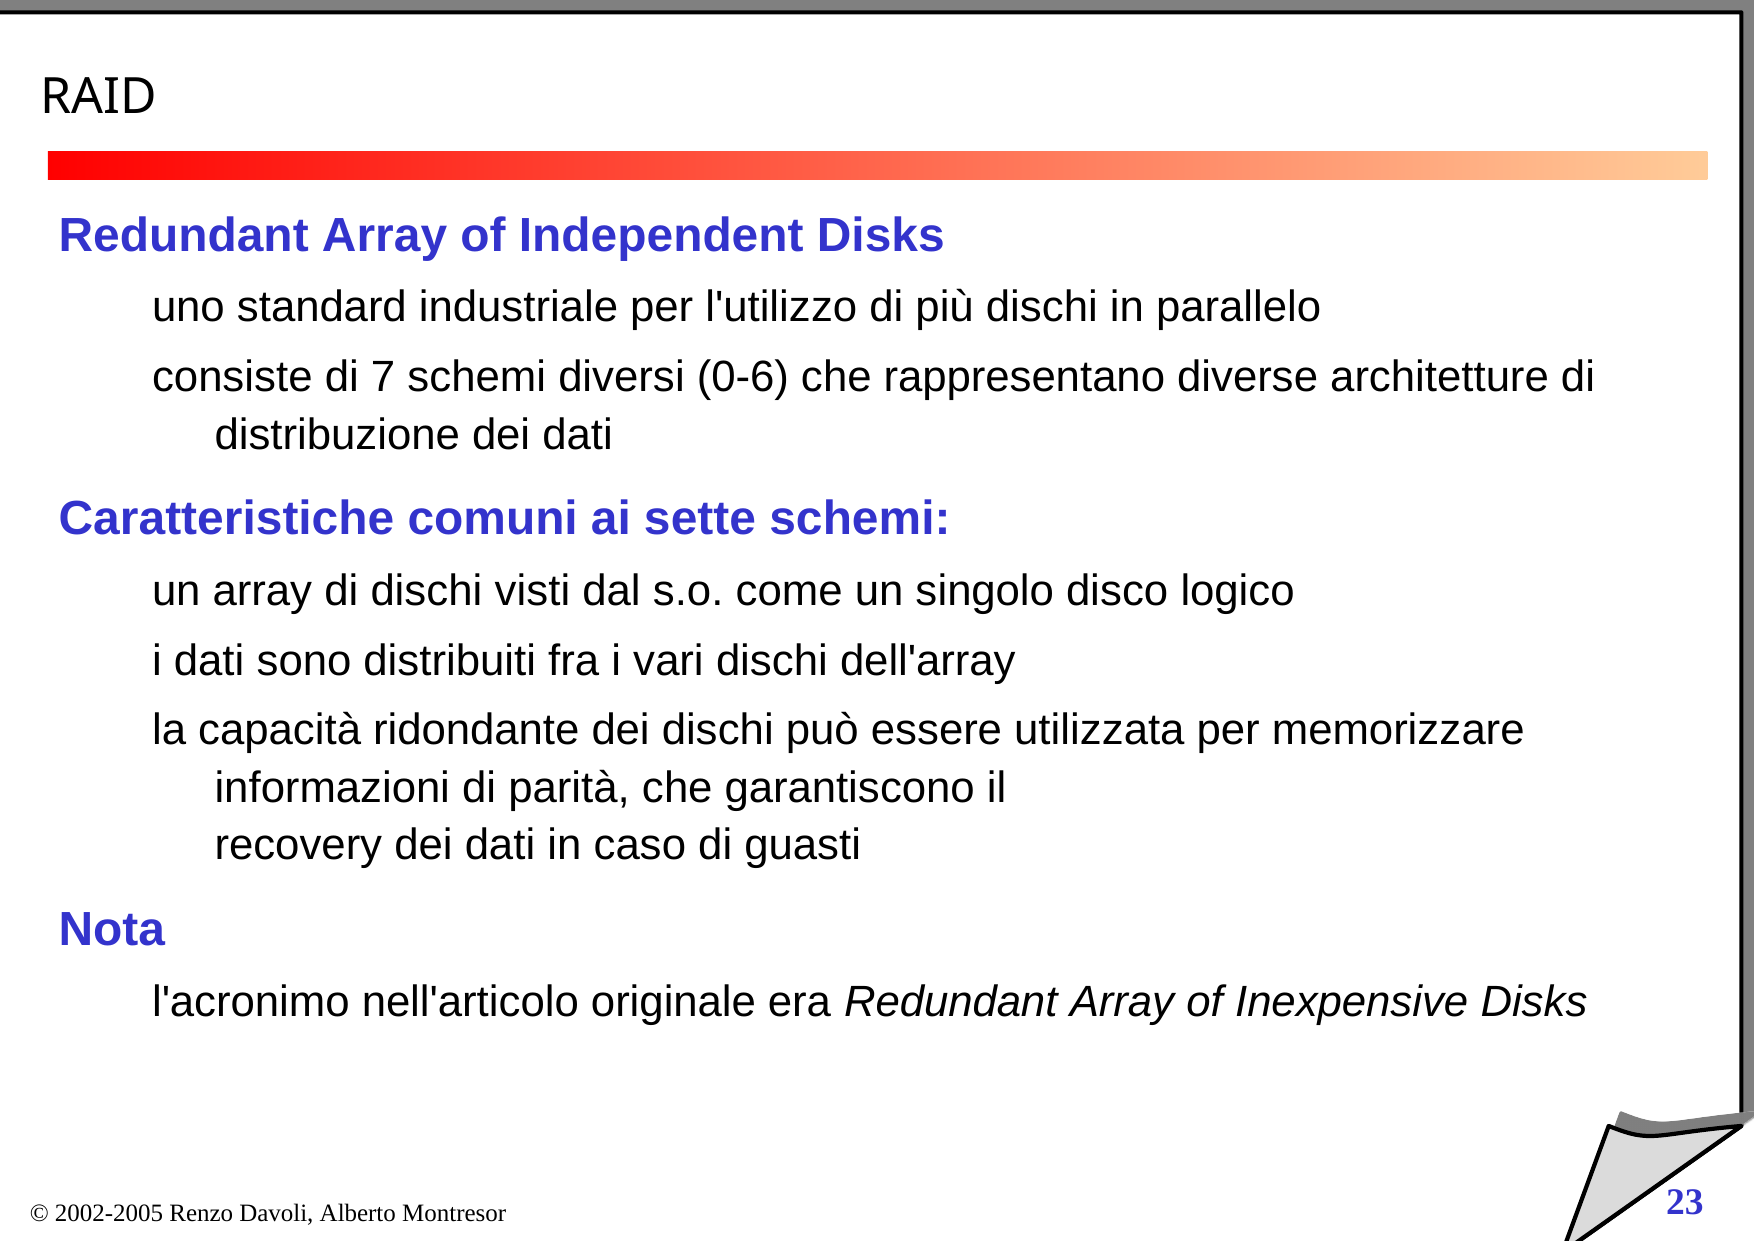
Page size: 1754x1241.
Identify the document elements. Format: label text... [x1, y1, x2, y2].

text_box 14 [750, 152, 754, 179]
list Redundant Array of Independent Disks uno standard industriale per l'utilizzo di più dischi in parallelo consiste di 7 schemi diversi (0-6) che rappresentano diverse architetture di distribuzione dei dati Caratteristiche comuni ai sette schemi: un array di dischi visti dal s.o. come un singolo disco logico i dati sono distribuiti fra i vari dischi dell'array la capacità ridondante dei dischi può essere utilizzata per memorizzare informazioni di parità, che garantiscono il recovery dei dati in caso di guasti Nota l'acronimo nell'articolo originale era Redundant Array of Inexpensive Disks [58, 206, 1696, 1170]
title RAID [40, 49, 1714, 144]
